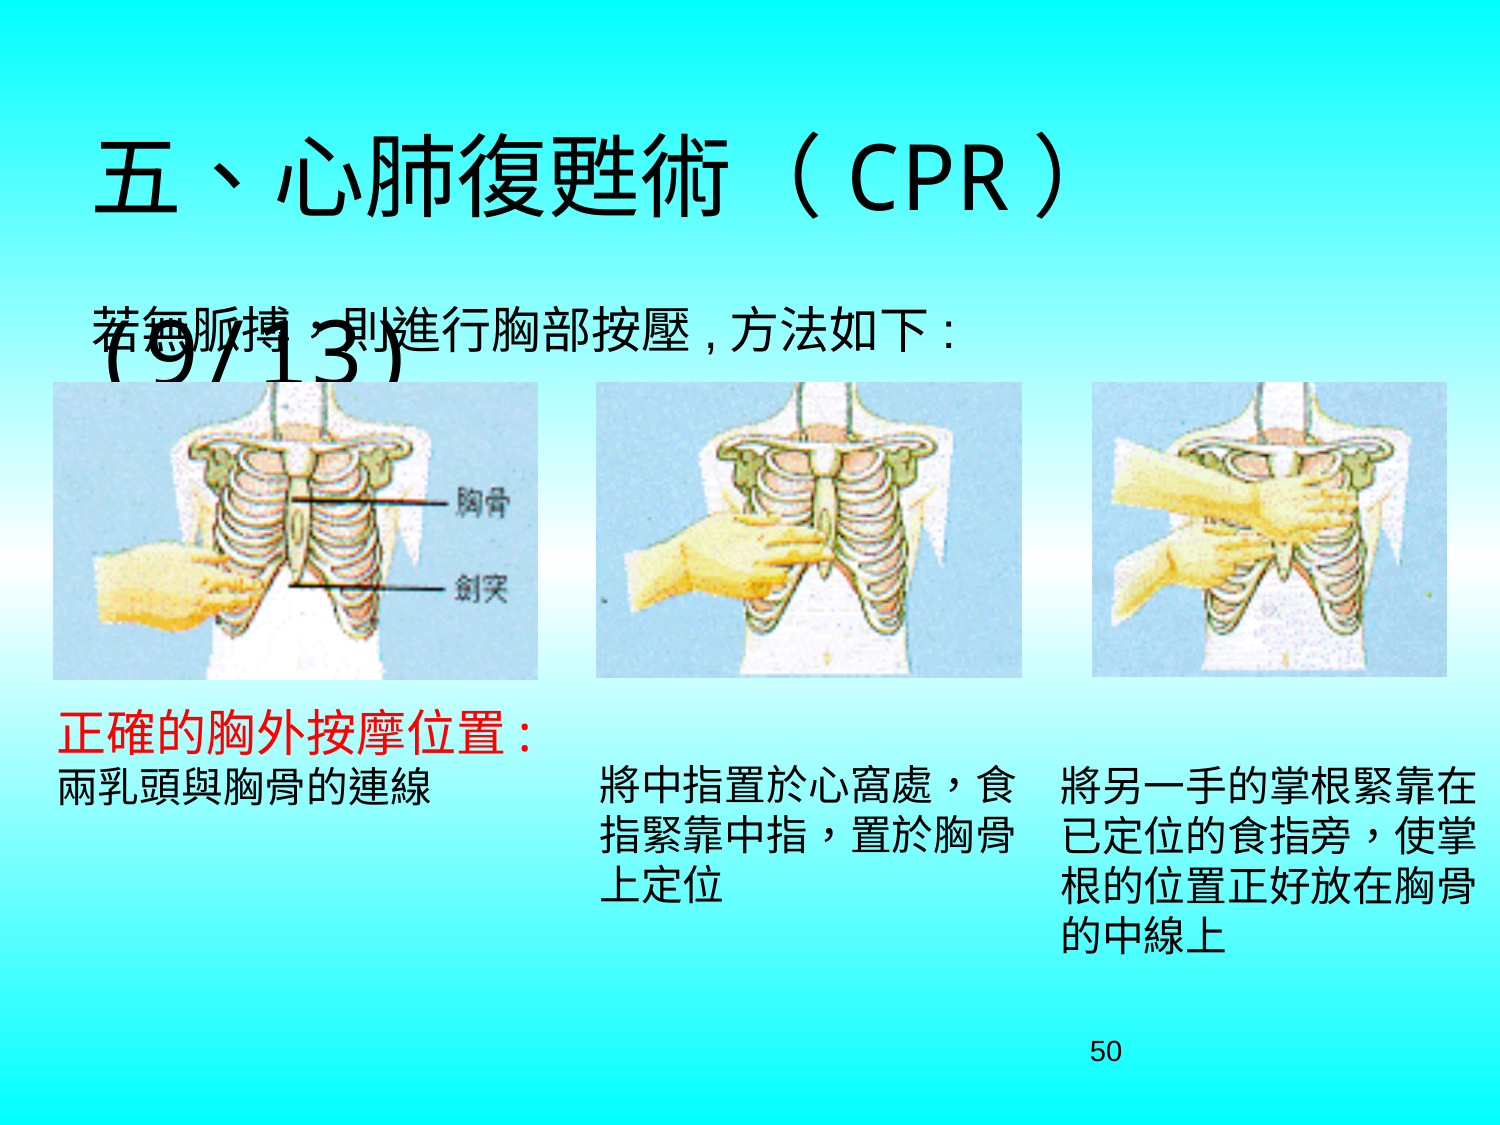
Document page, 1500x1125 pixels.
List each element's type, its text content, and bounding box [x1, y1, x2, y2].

picture [1092, 382, 1447, 677]
picture [596, 382, 1022, 678]
text_box 若無脈搏，則進行胸部按壓,方法如下: [77, 291, 971, 366]
text_box [1074, 1024, 1426, 1103]
text_box 將另一手的掌根緊靠在已定位的食指旁，使掌根的位置正好放在胸骨的中線上 [1045, 751, 1500, 967]
text_box 將中指置於心窩處，食指緊靠中指，置於胸骨上定位 [584, 751, 1045, 917]
picture [53, 382, 538, 680]
title 五、心肺復甦術（CPR）(9/13) [75, 45, 1426, 233]
text_box 正確的胸外按摩位置: 兩乳頭與胸骨的連線 [41, 693, 526, 819]
